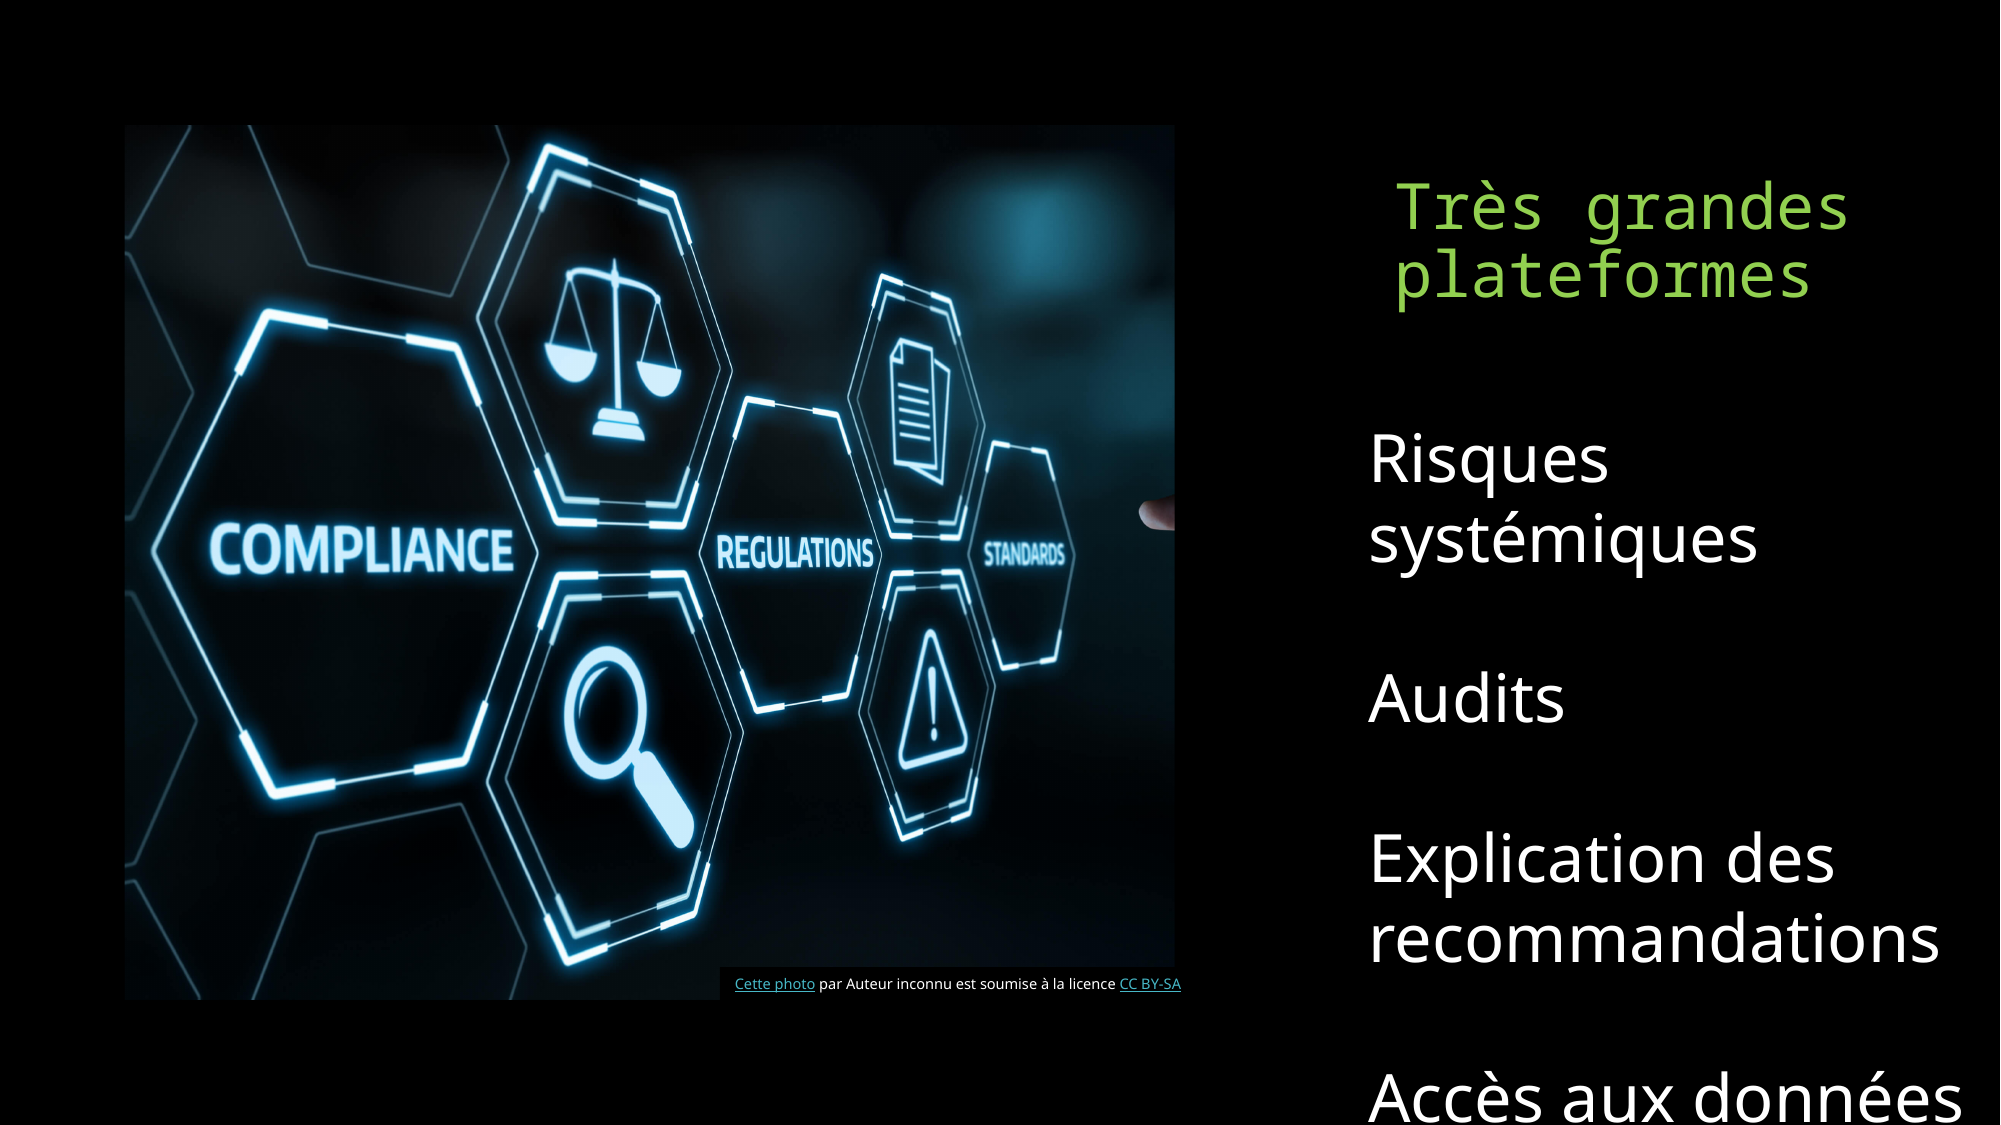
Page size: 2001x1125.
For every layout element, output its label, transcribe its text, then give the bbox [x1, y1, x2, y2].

picture [124, 125, 1175, 1000]
text_box Risques systémiques Audits Explication des recommandations Accès aux données [1353, 408, 1994, 1125]
title Très grandes plateformes [1379, 54, 1876, 320]
text_box Cette photo par Auteur inconnu est soumise à la licence CC BY-SA [719, 967, 1196, 1002]
